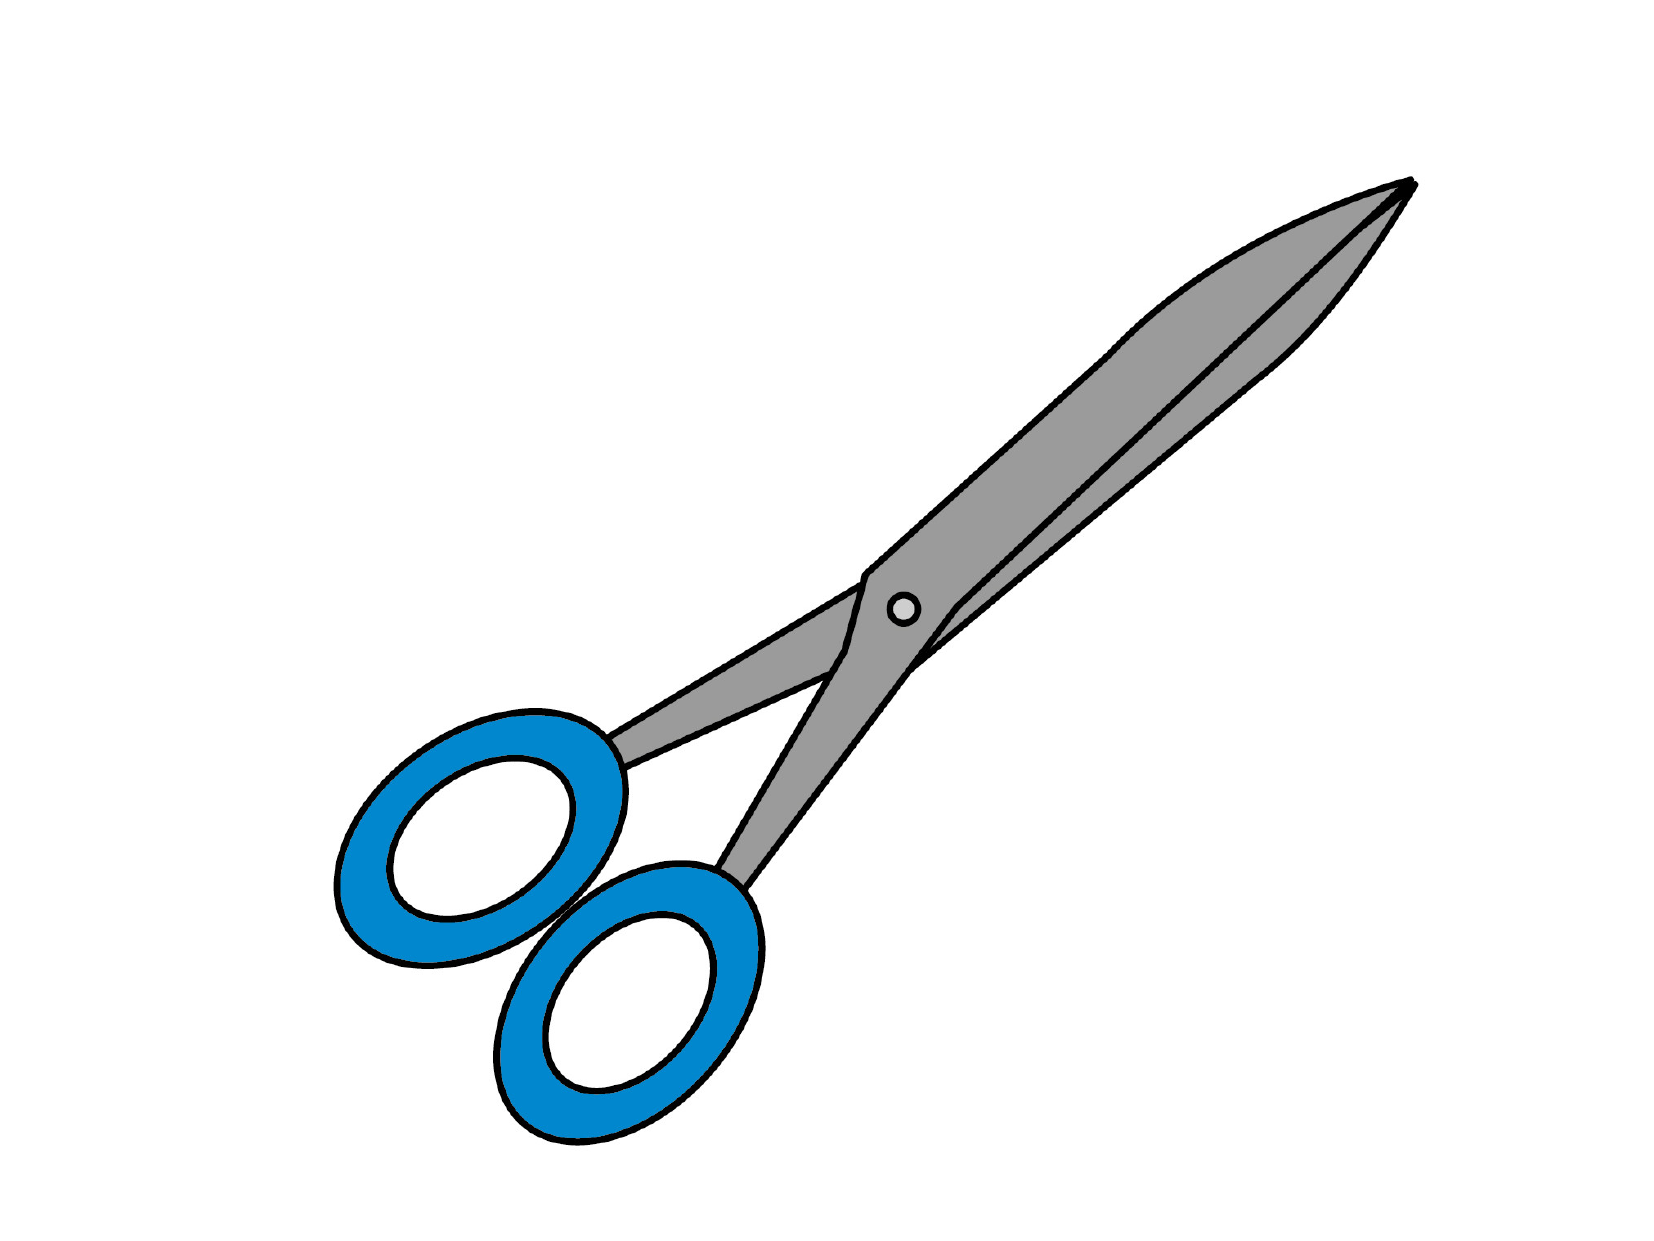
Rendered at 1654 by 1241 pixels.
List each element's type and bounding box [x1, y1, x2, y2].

picture [188, 0, 1466, 1241]
